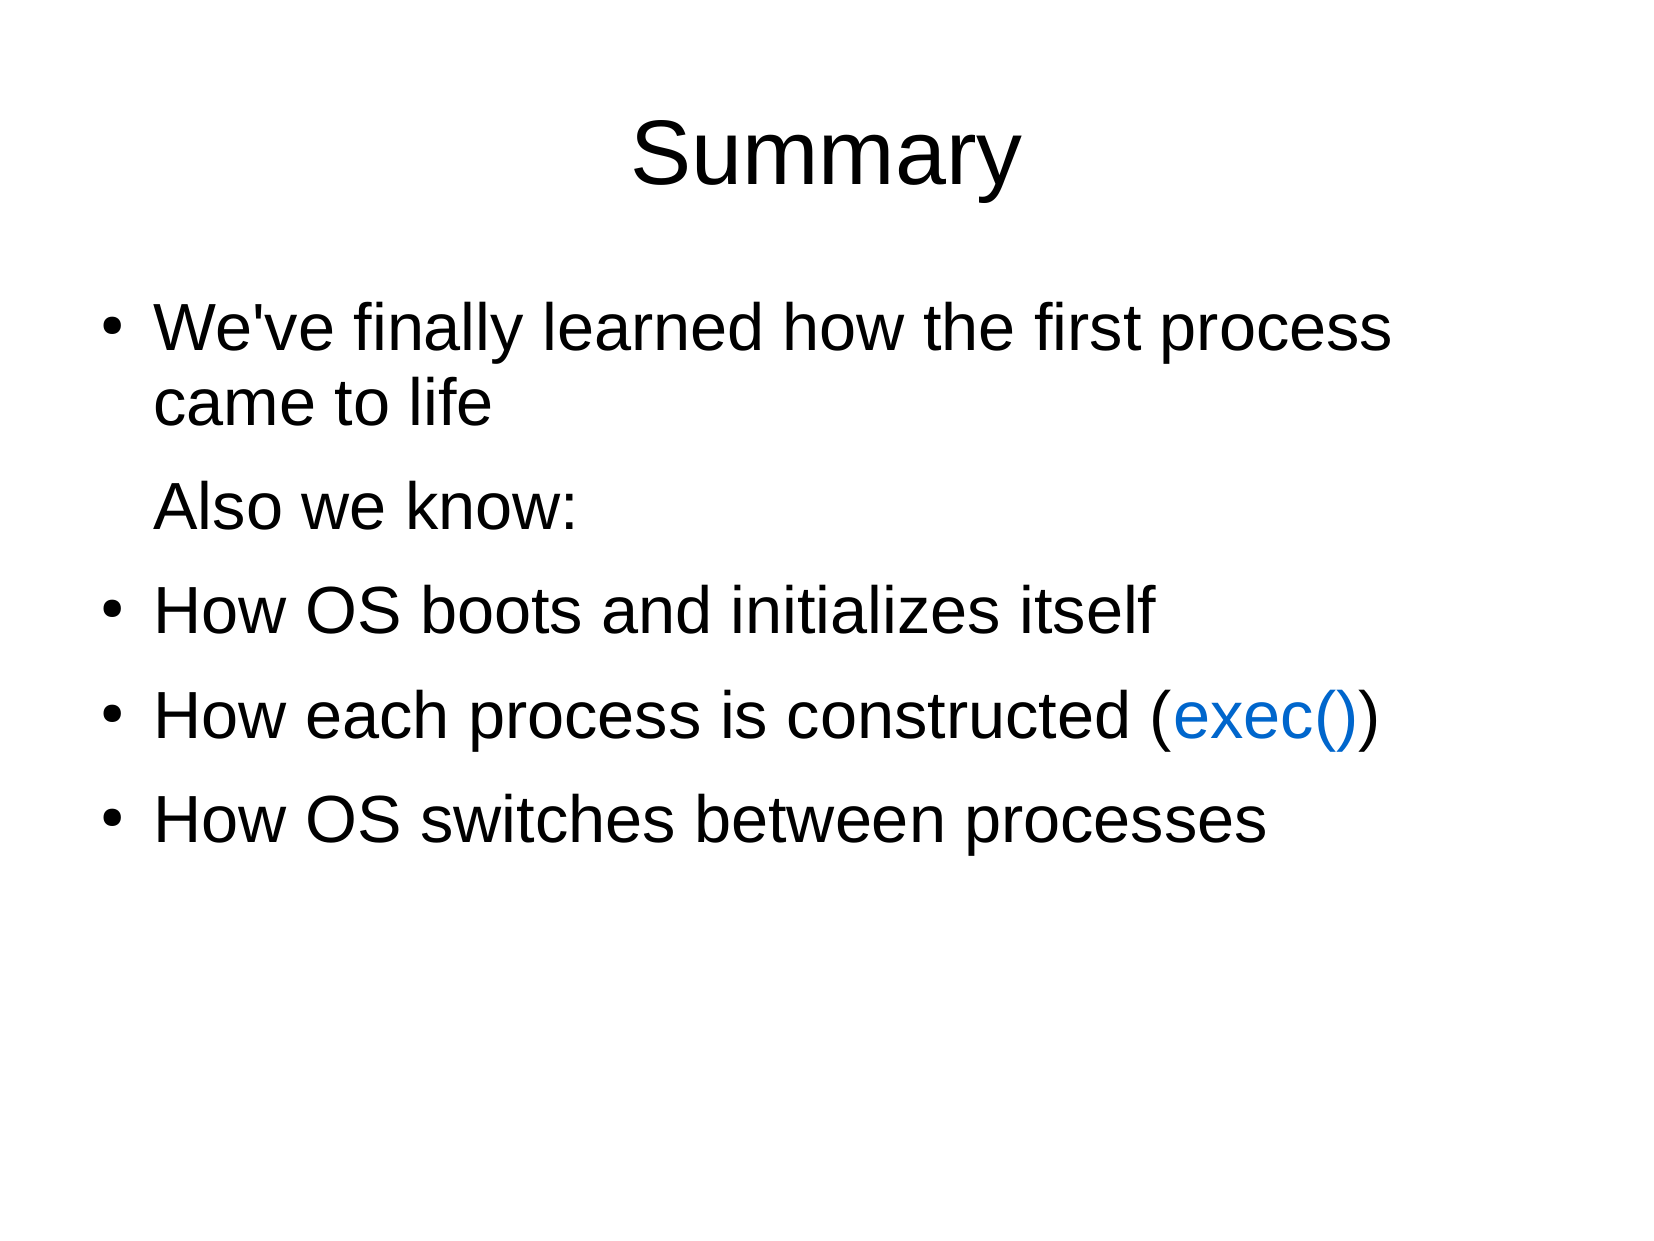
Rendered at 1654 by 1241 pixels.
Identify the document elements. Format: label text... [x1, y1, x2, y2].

title Summary [82, 49, 1571, 257]
list We've finally learned how the first process came to life Also we know: How OS boots and initializes itself How each process is constructed (exec()) How OS switches between processes [82, 290, 1571, 1010]
